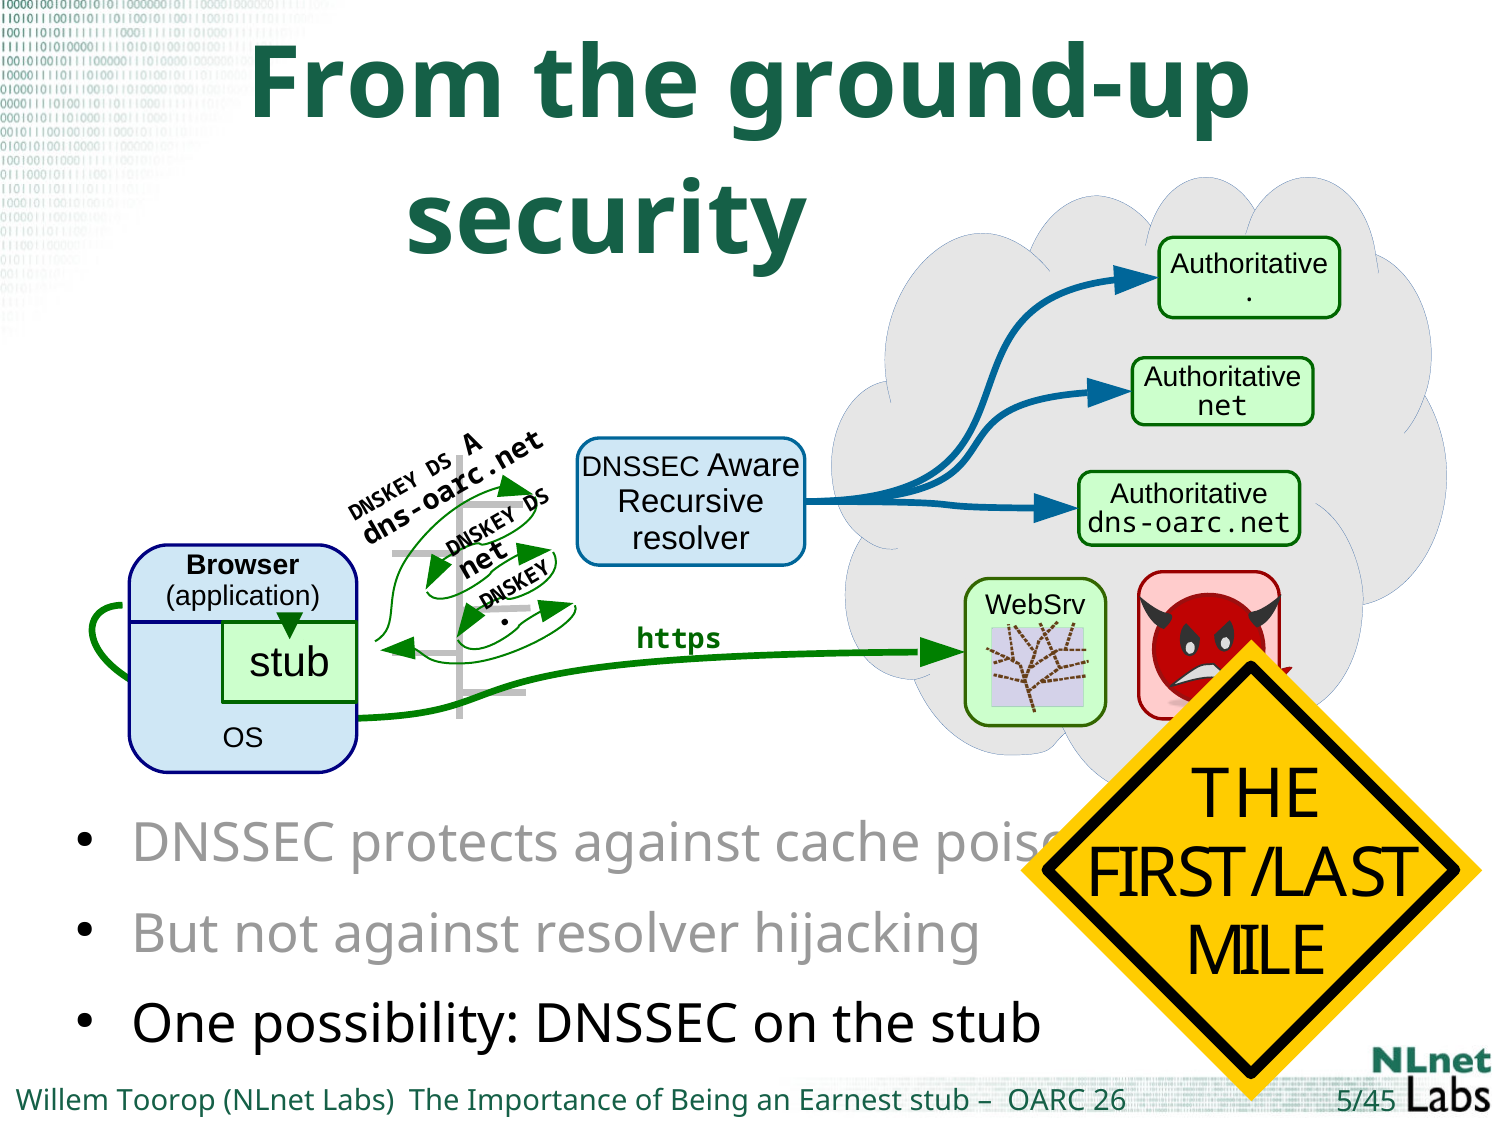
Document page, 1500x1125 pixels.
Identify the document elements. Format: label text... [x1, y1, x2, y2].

list DNSSEC protects against cache poisoning But not against resolver hijacking One possibility: DNSSEC on the stub [75, 803, 1020, 1088]
picture [957, 1096, 966, 1108]
title From the ground-up security [75, 31, 1425, 263]
picture [0, 0, 1492, 1124]
